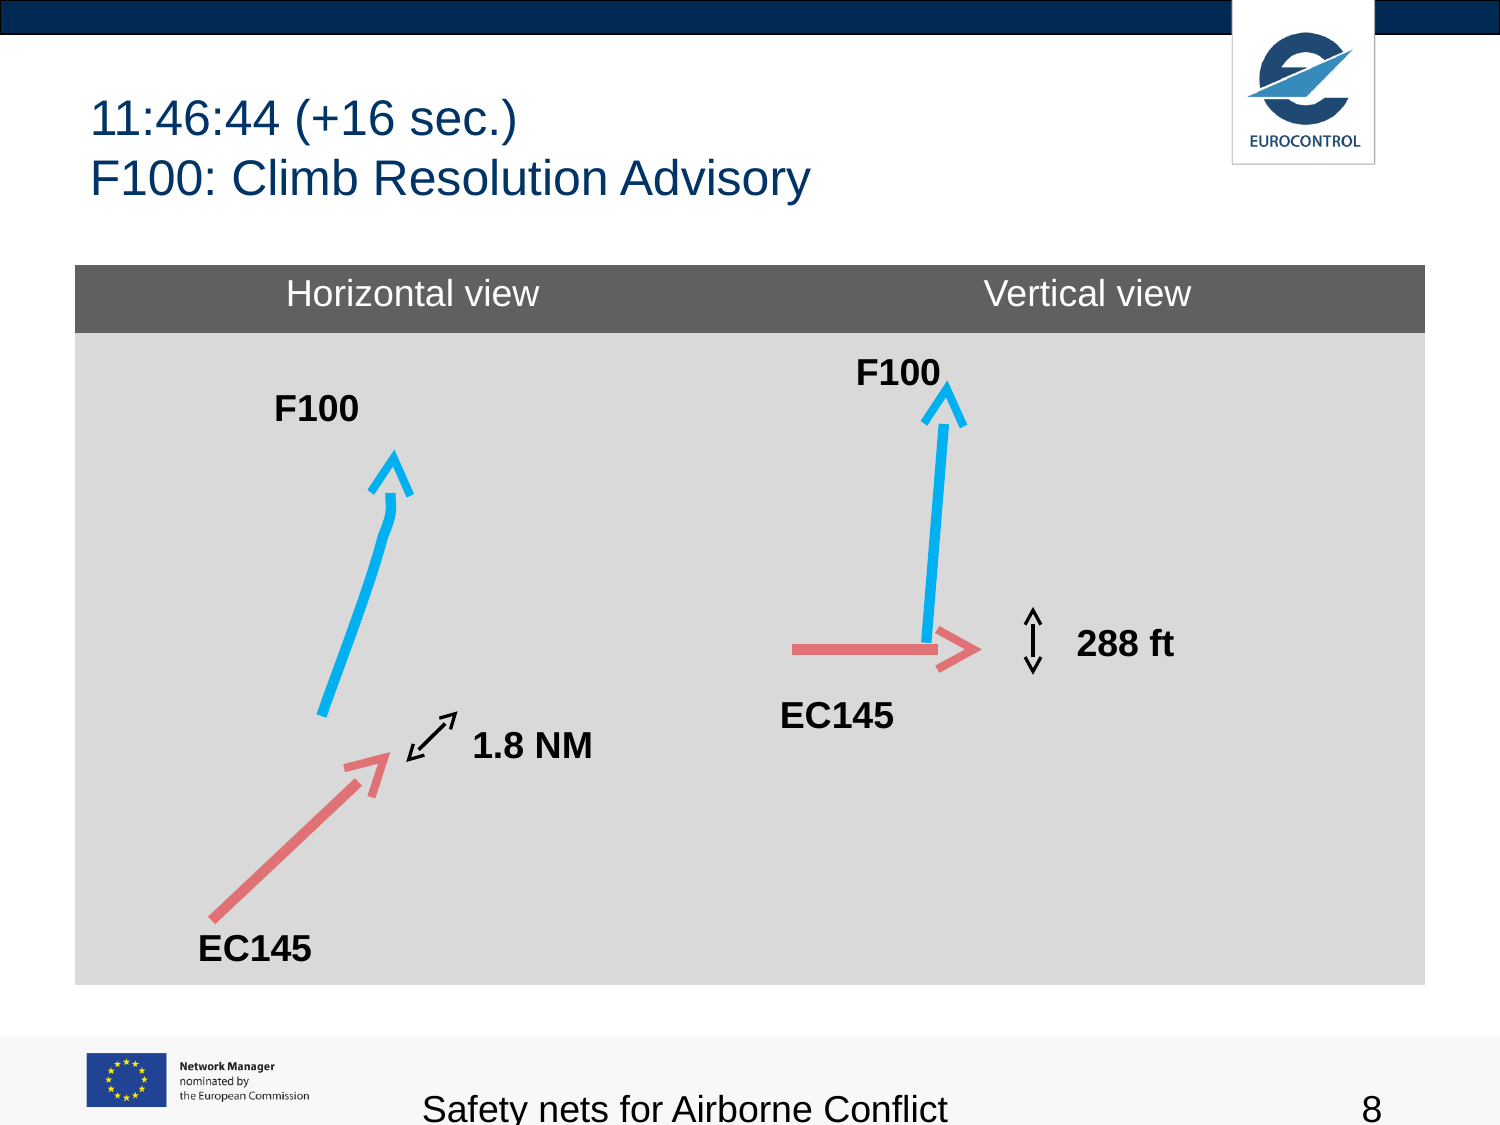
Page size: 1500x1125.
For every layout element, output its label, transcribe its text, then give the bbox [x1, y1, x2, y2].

text_box EC145 [183, 916, 336, 977]
text_box F100 [841, 340, 1173, 401]
text_box F100 [259, 376, 412, 436]
footer Safety nets for Airborne Conflict [407, 1078, 1092, 1123]
table_header Vertical view [750, 265, 1425, 333]
slide_number <number> [1346, 1078, 1425, 1123]
table_header Horizontal view [75, 265, 750, 333]
table_cell [750, 333, 1425, 985]
table_cell [75, 333, 750, 985]
picture [1224, 0, 1382, 172]
picture [85, 1051, 310, 1108]
text_box EC145 [764, 683, 1253, 744]
text_box 288 ft [1061, 611, 1190, 672]
title 11:46:44 (+16 sec.) F100: Climb Resolution Advisory [75, 78, 1197, 206]
text_box 1.8 NM [457, 713, 643, 774]
